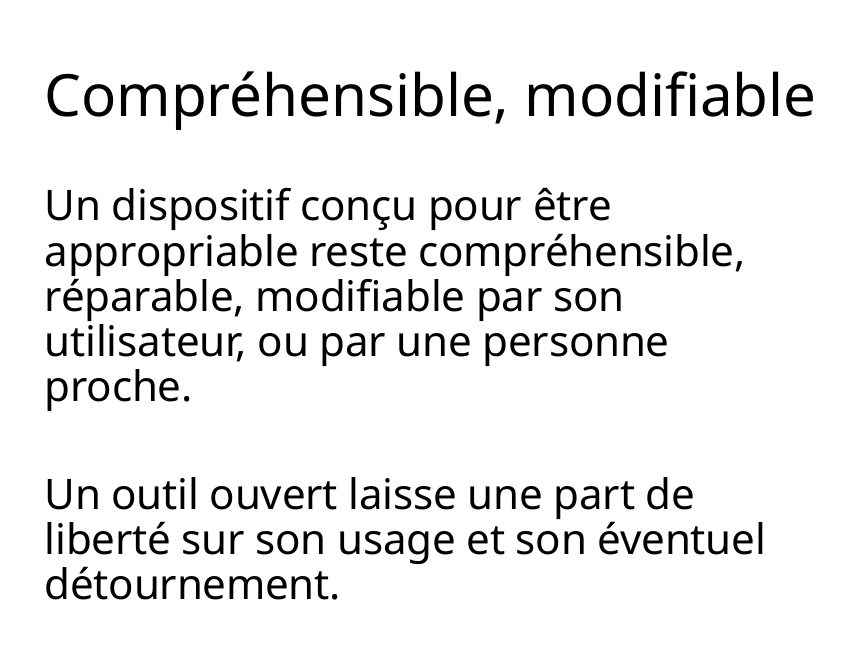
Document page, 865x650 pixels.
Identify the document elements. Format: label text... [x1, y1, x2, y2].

subtitle Un dispositif conçu pour être appropriable reste compréhensible, réparable, modifiable par son utilisateur, ou par une personne proche. Un outil ouvert laisse une part de liberté sur son usage et son éventuel détournement. [29, 177, 827, 621]
title Compréhensible, modifiable [29, 34, 857, 161]
